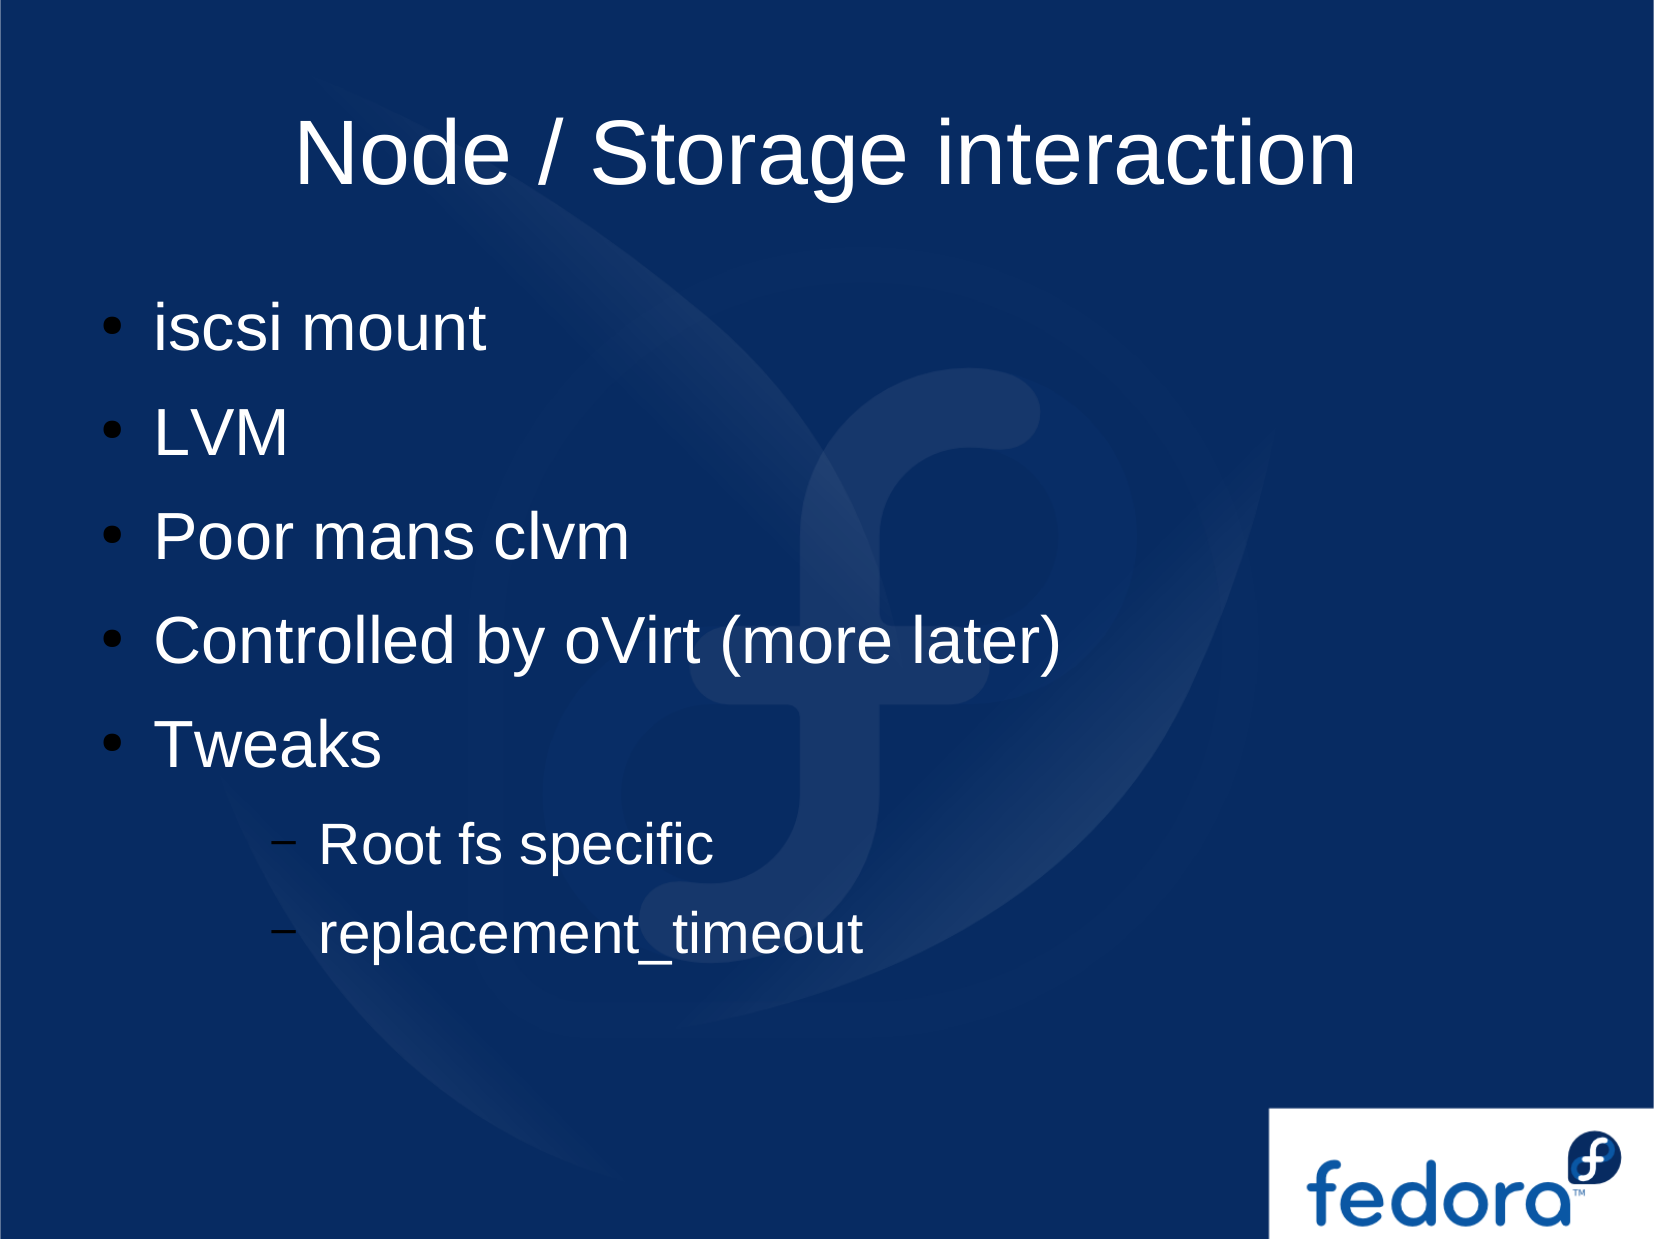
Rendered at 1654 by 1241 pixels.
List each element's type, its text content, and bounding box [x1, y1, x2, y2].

list iscsi mount LVM Poor mans clvm Controlled by oVirt (more later) Tweaks Root fs specific replacement_timeout [82, 290, 1571, 1094]
title Node / Storage interaction [82, 56, 1571, 250]
picture [0, 0, 1654, 1239]
